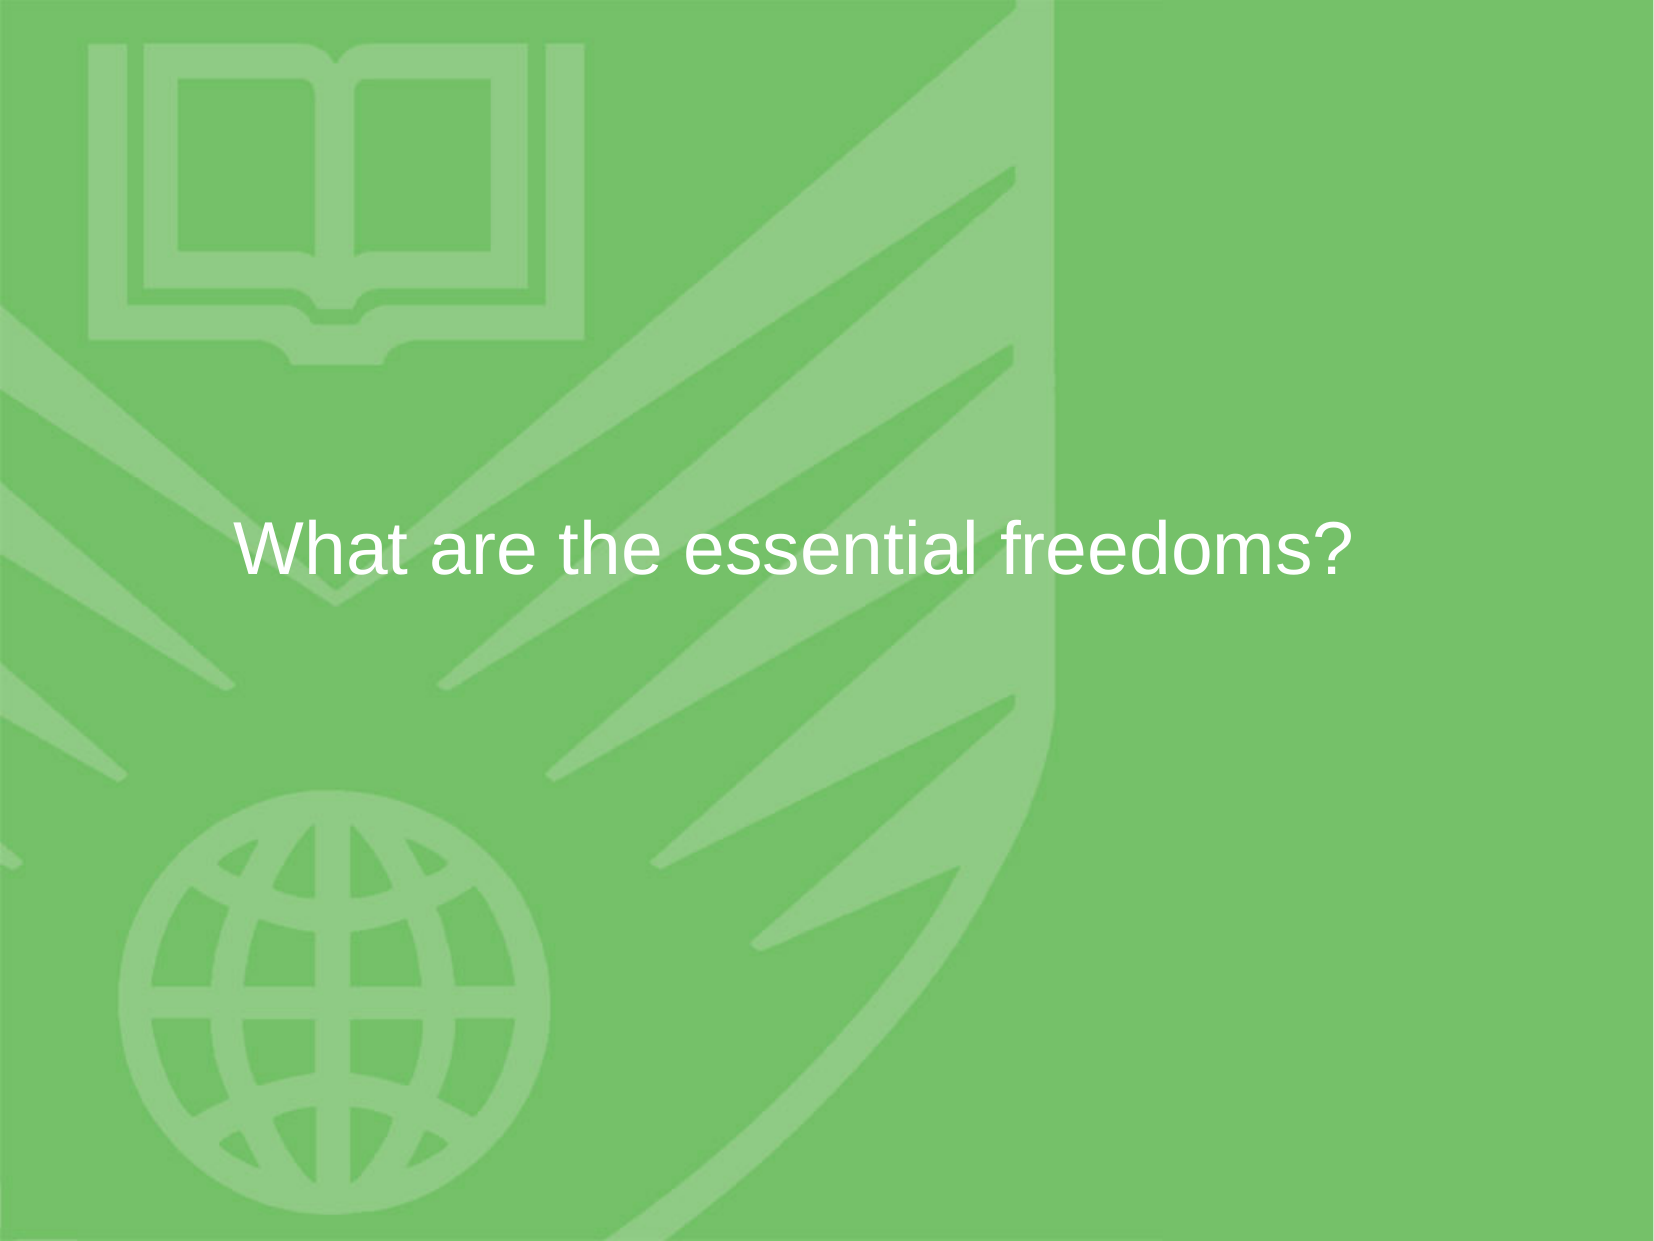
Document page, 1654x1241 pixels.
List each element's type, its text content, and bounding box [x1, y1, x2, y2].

picture [0, 0, 1654, 1241]
text_box What are the essential freedoms? [218, 501, 1565, 844]
